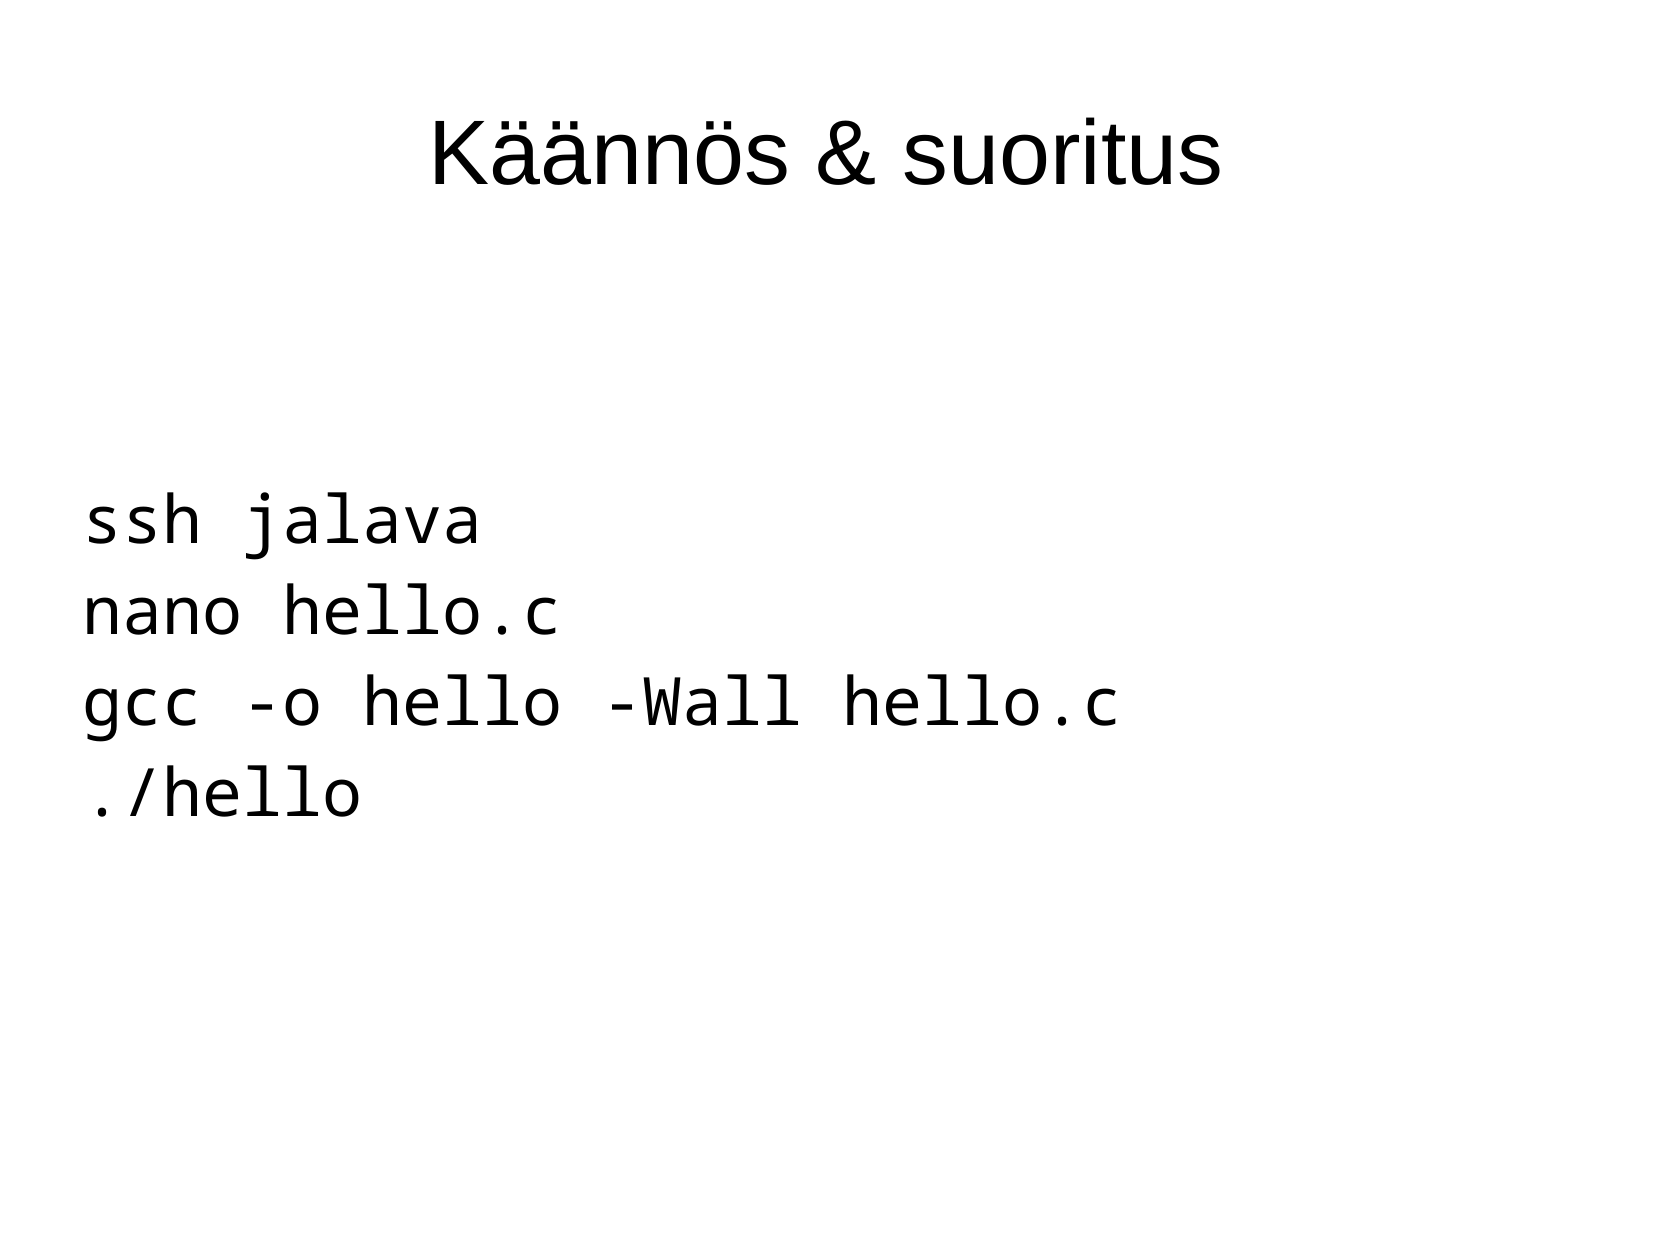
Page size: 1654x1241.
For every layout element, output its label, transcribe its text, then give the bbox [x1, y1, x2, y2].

title Käännös & suoritus [82, 56, 1571, 250]
subtitle ssh jalava nano hello.c gcc -o hello -Wall hello.c ./hello [82, 297, 1571, 1102]
